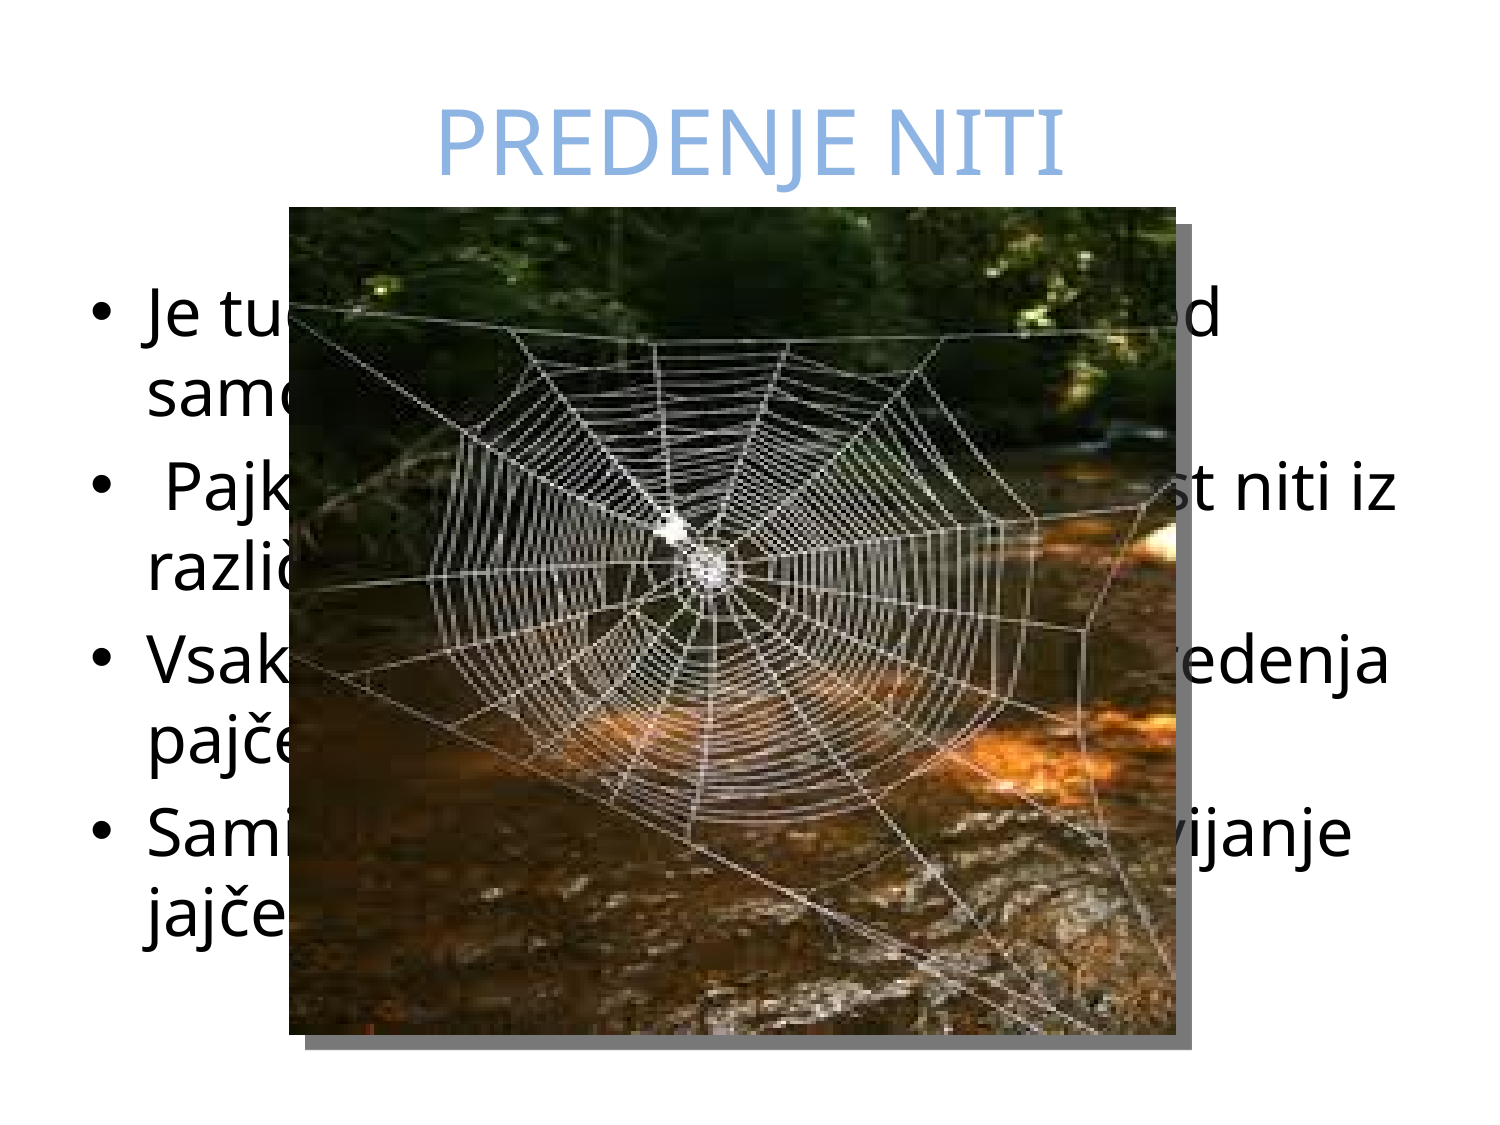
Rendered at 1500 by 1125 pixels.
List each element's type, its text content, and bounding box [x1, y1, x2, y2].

list Je tudi zelo tanka in bolj lepljiva od samolepilnega traku. Pajki izločajo do šest različnih vrst niti iz različnih žlez. Vsaka nit ima svojo nalogo: od predenja pajčevine do ovijanja plena. Samice izločajo posebno nit za ovijanje jajčec. [75, 262, 289, 1005]
picture [289, 207, 1176, 1035]
title PREDENJE NITI [75, 45, 1425, 233]
list Je tudi zelo tanka in bolj lepljiva od samolepilnega traku. Pajki izločajo do šest različnih vrst niti iz različnih žlez. Vsaka nit ima svojo nalogo: od predenja pajčevine do ovijanja plena. Samice izločajo posebno nit za ovijanje jajčec. [1192, 262, 1425, 1005]
